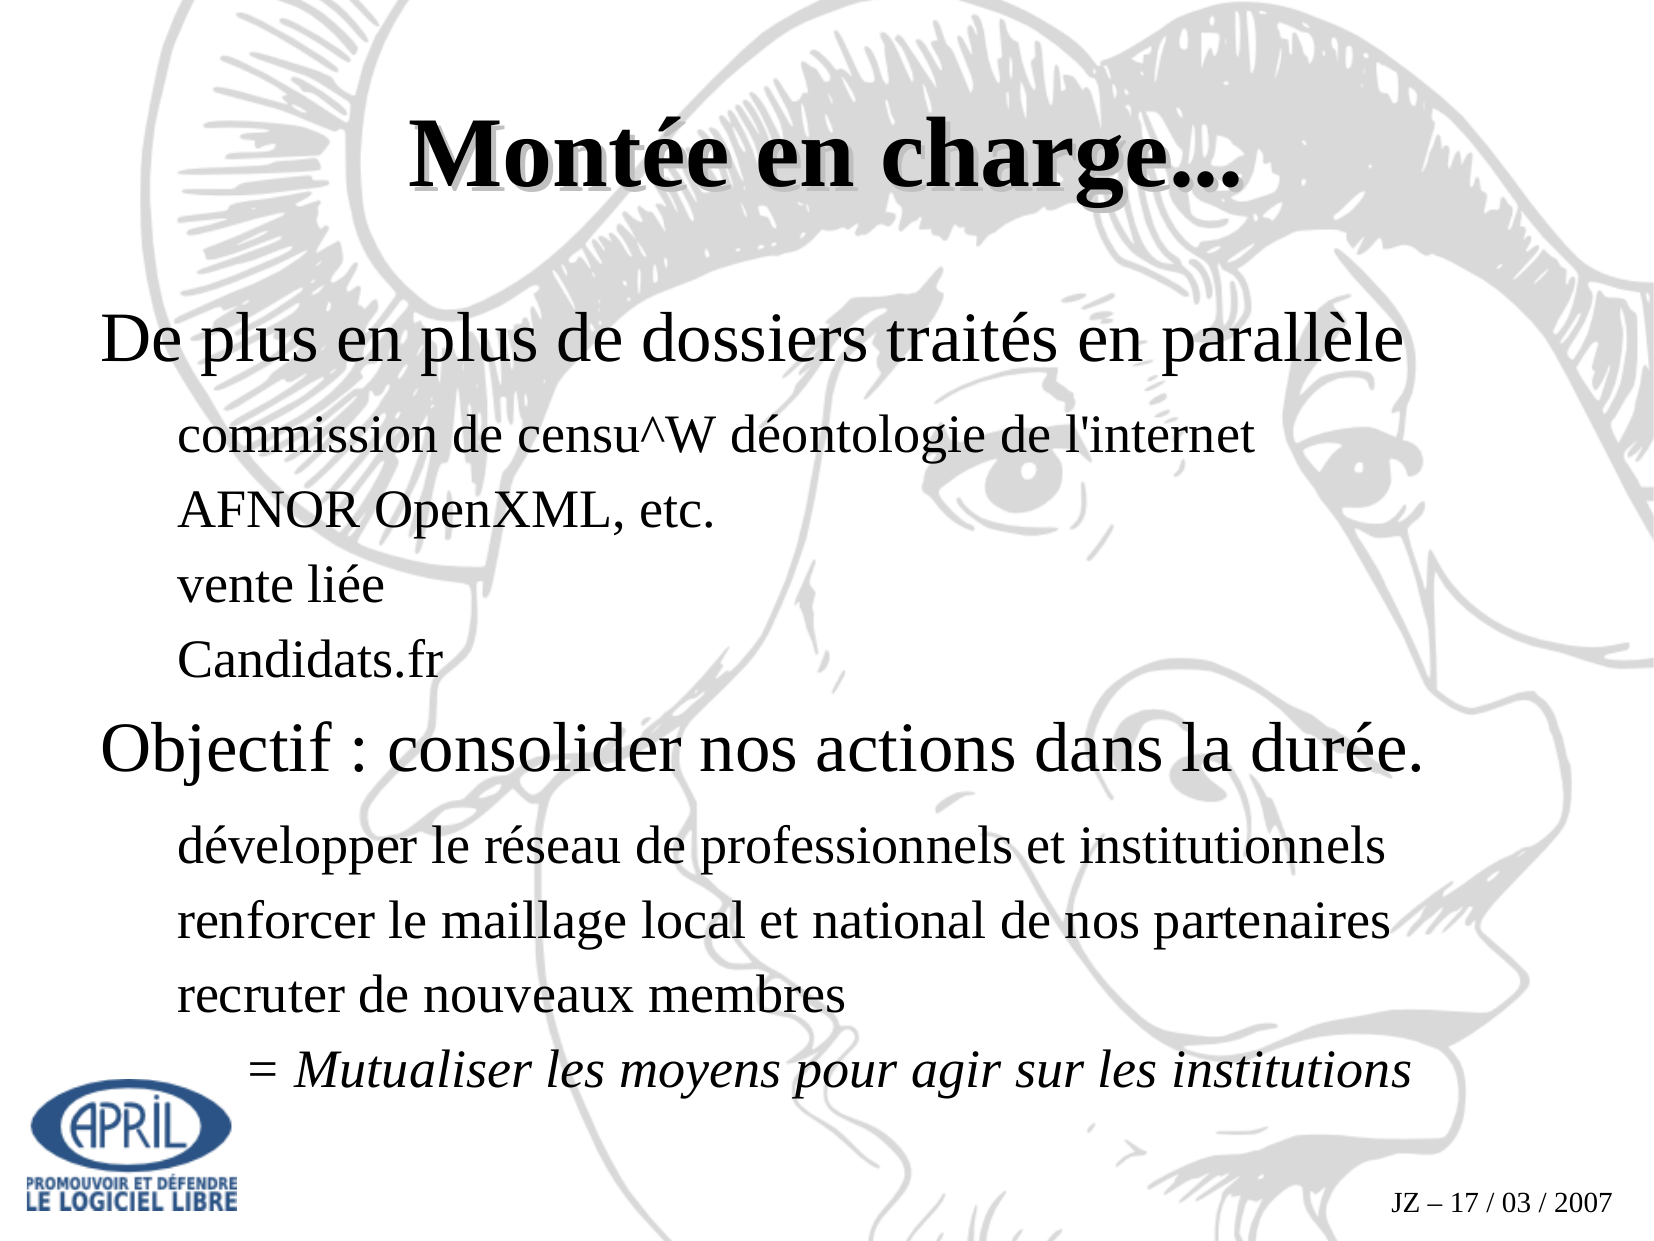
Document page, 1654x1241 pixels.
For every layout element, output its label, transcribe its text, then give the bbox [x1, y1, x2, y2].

picture [0, 0, 1654, 1241]
title Montée en charge... [82, 56, 1571, 250]
list De plus en plus de dossiers traités en parallèle commission de censu^W déontologie de l'internet AFNOR OpenXML, etc. vente liée Candidats.fr Objectif : consolider nos actions dans la durée. développer le réseau de professionnels et institutionnels renforcer le maillage local et national de nos partenaires recruter de nouveaux membres = Mutualiser les moyens pour agir sur les institutions [82, 290, 1571, 1094]
